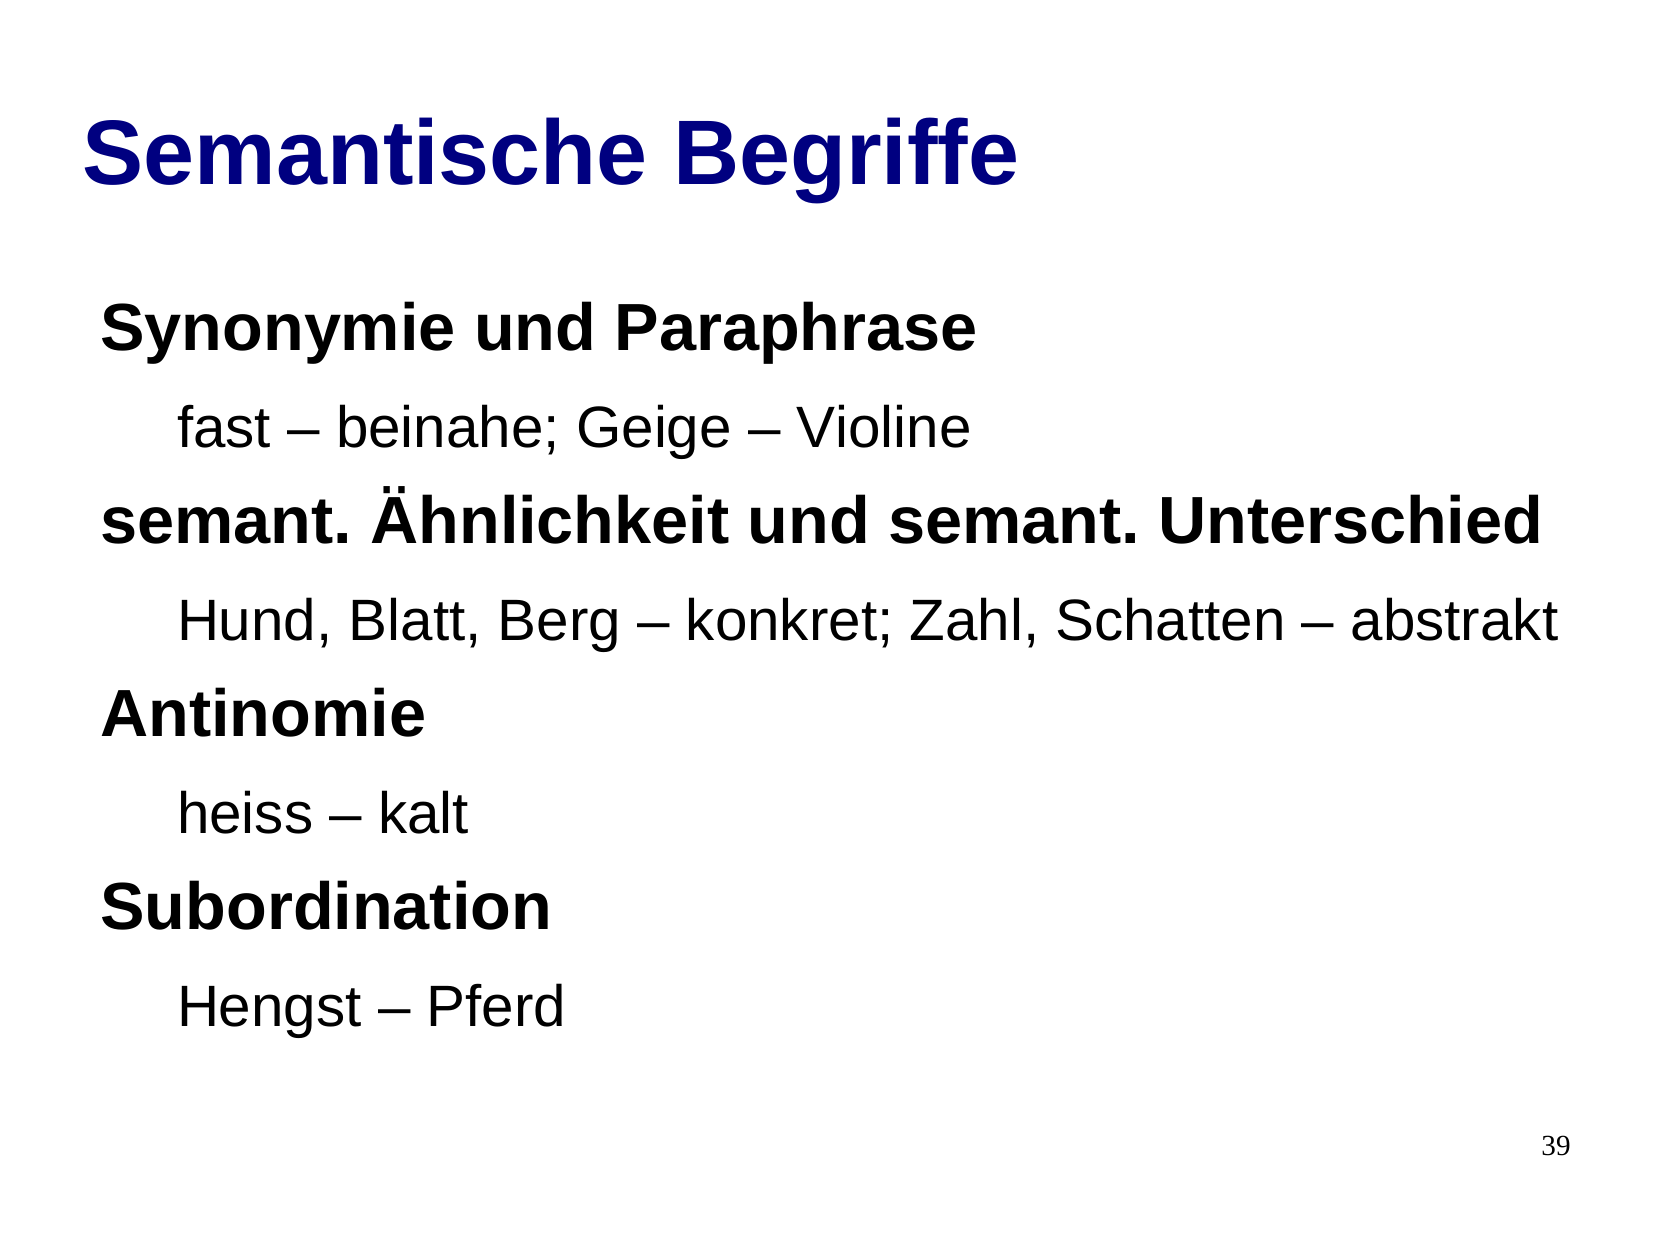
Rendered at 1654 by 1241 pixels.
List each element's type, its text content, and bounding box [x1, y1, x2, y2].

list Synonymie und Paraphrase fast – beinahe; Geige – Violine semant. Ähnlichkeit und semant. Unterschied Hund, Blatt, Berg – konkret; Zahl, Schatten – abstrakt Antinomie heiss – kalt Subordination Hengst – Pferd [82, 290, 1571, 1113]
title Semantische Begriffe [82, 56, 1571, 250]
